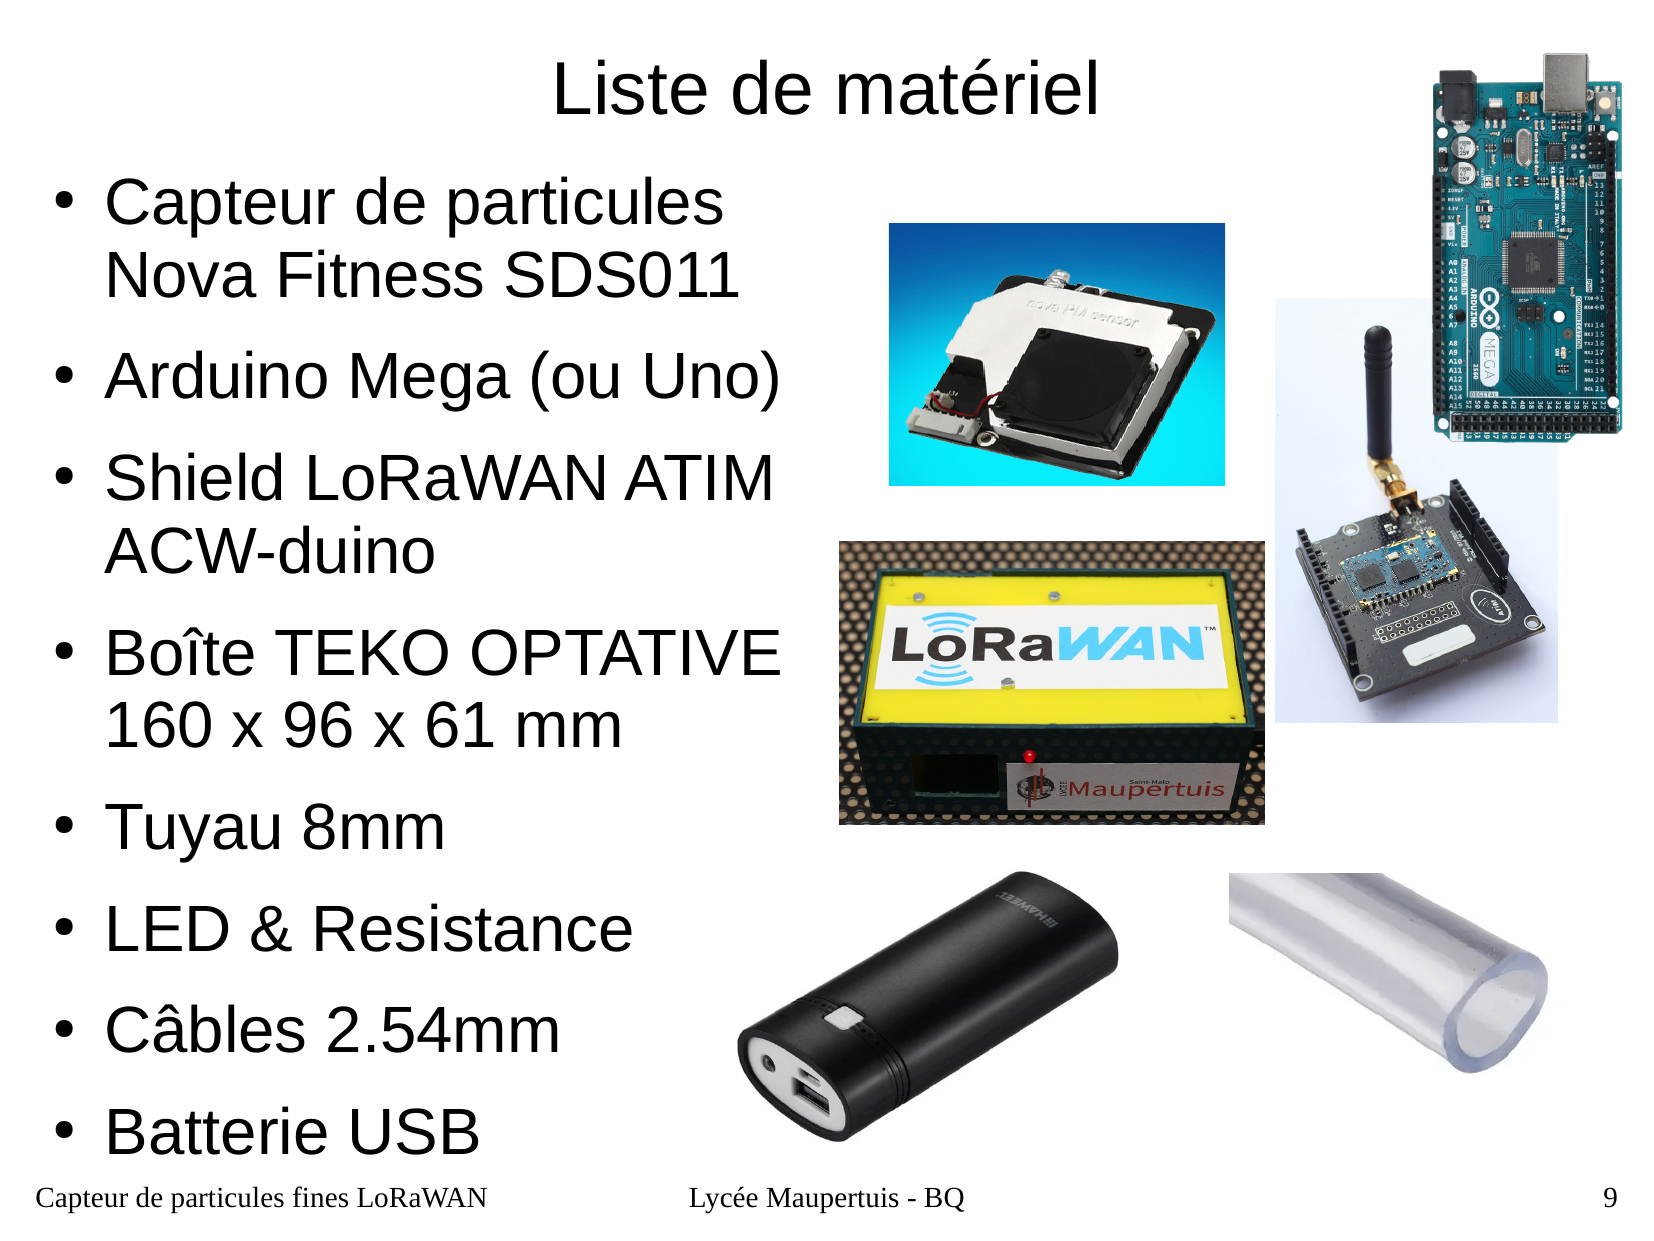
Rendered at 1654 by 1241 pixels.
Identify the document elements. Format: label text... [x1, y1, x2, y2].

title Liste de matériel [35, 35, 1619, 142]
picture [1275, 49, 1625, 723]
list Capteur de particules Nova Fitness SDS011 Arduino Mega (ou Uno) Shield LoRaWAN ATIM ACW-duino Boîte TEKO OPTATIVE 160 x 96 x 61 mm Tuyau 8mm LED & Resistance Câbles 2.54mm Batterie USB [35, 165, 808, 1170]
picture [1229, 873, 1571, 1085]
picture [708, 863, 1143, 1146]
picture [839, 541, 1265, 825]
picture [888, 223, 1226, 486]
